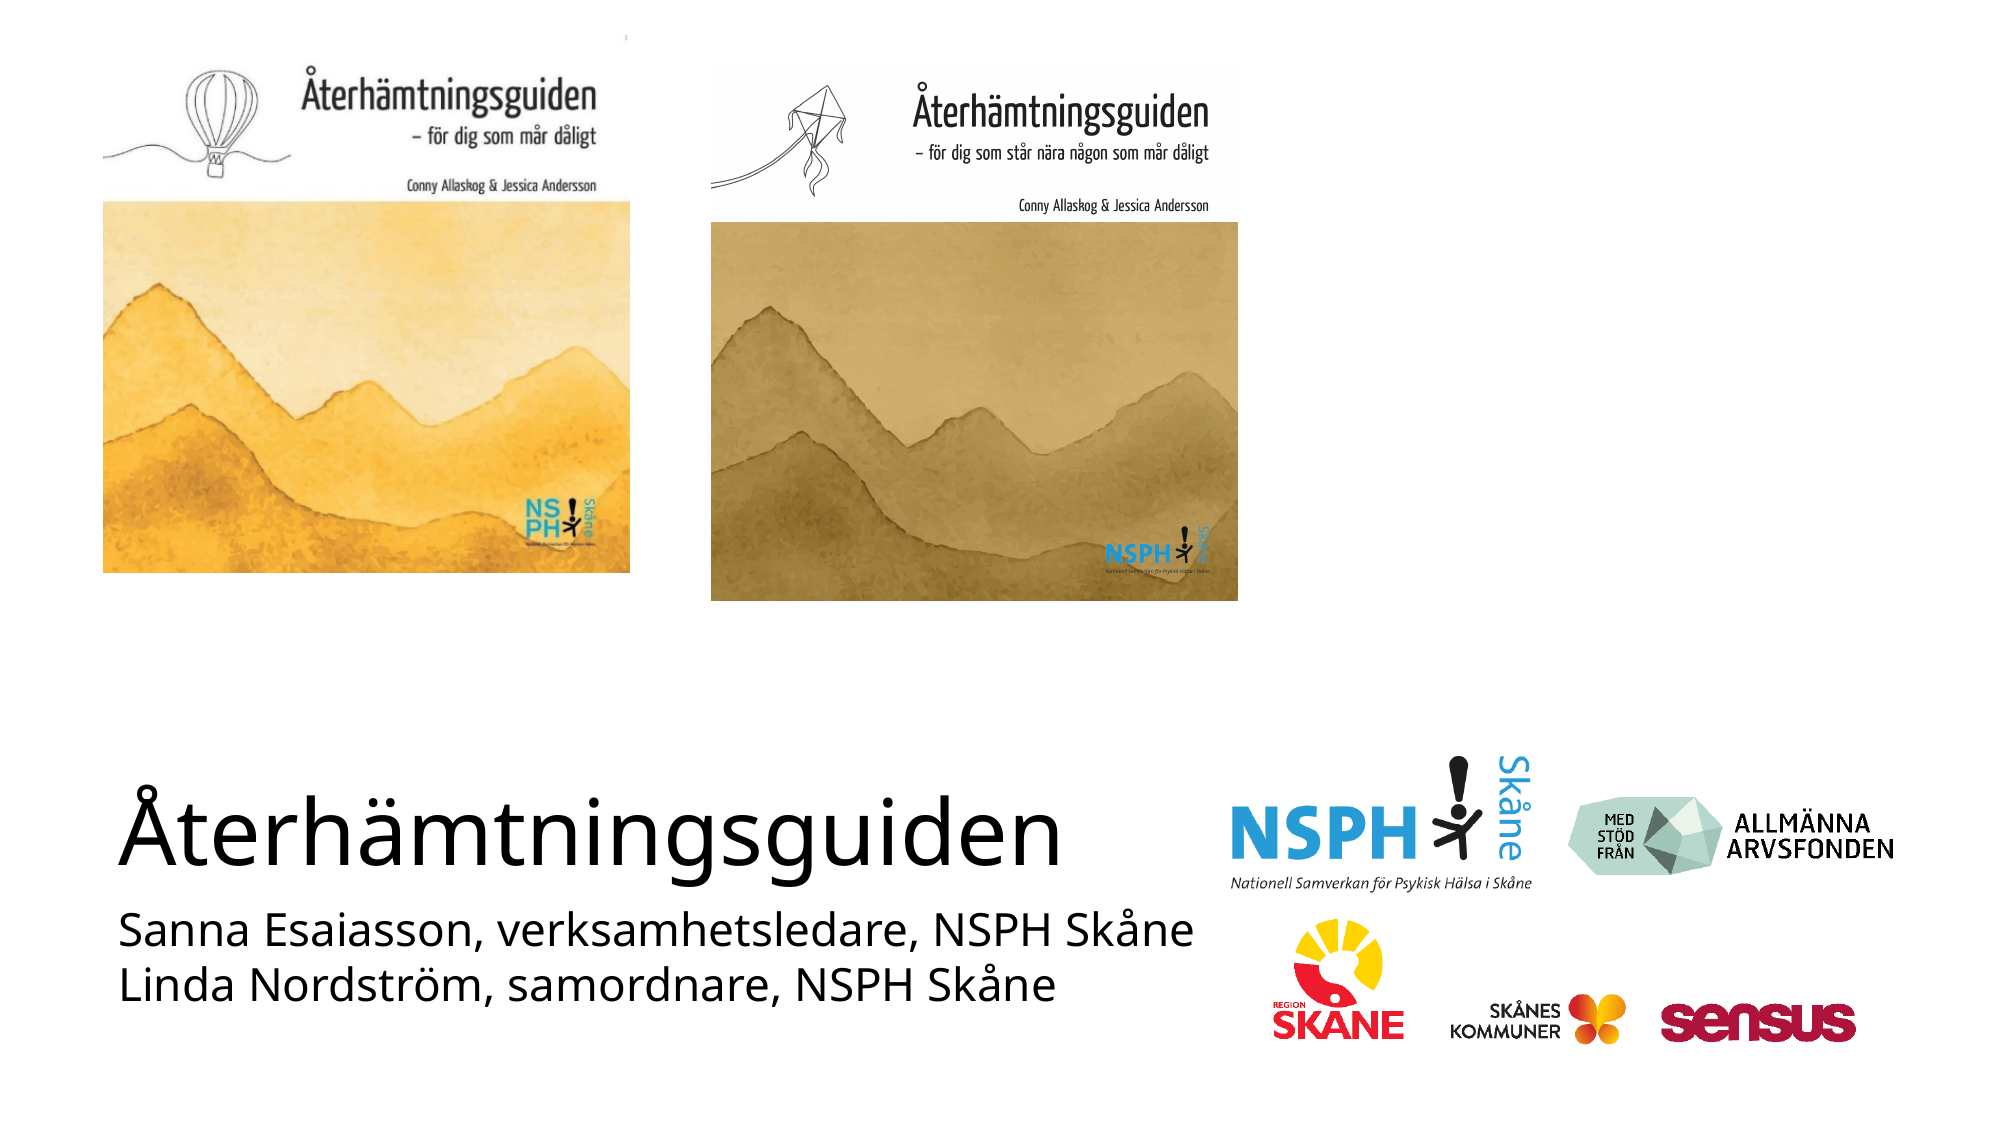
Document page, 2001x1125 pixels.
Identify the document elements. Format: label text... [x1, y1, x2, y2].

picture [711, 63, 1238, 601]
picture [103, 35, 630, 573]
text_box Sanna Esaiasson, verksamhetsledare, NSPH Skåne Linda Nordström, samordnare, NSPH Skåne [103, 893, 1201, 1020]
picture [1201, 736, 1916, 1084]
title Återhämtningsguiden [103, 739, 1201, 893]
